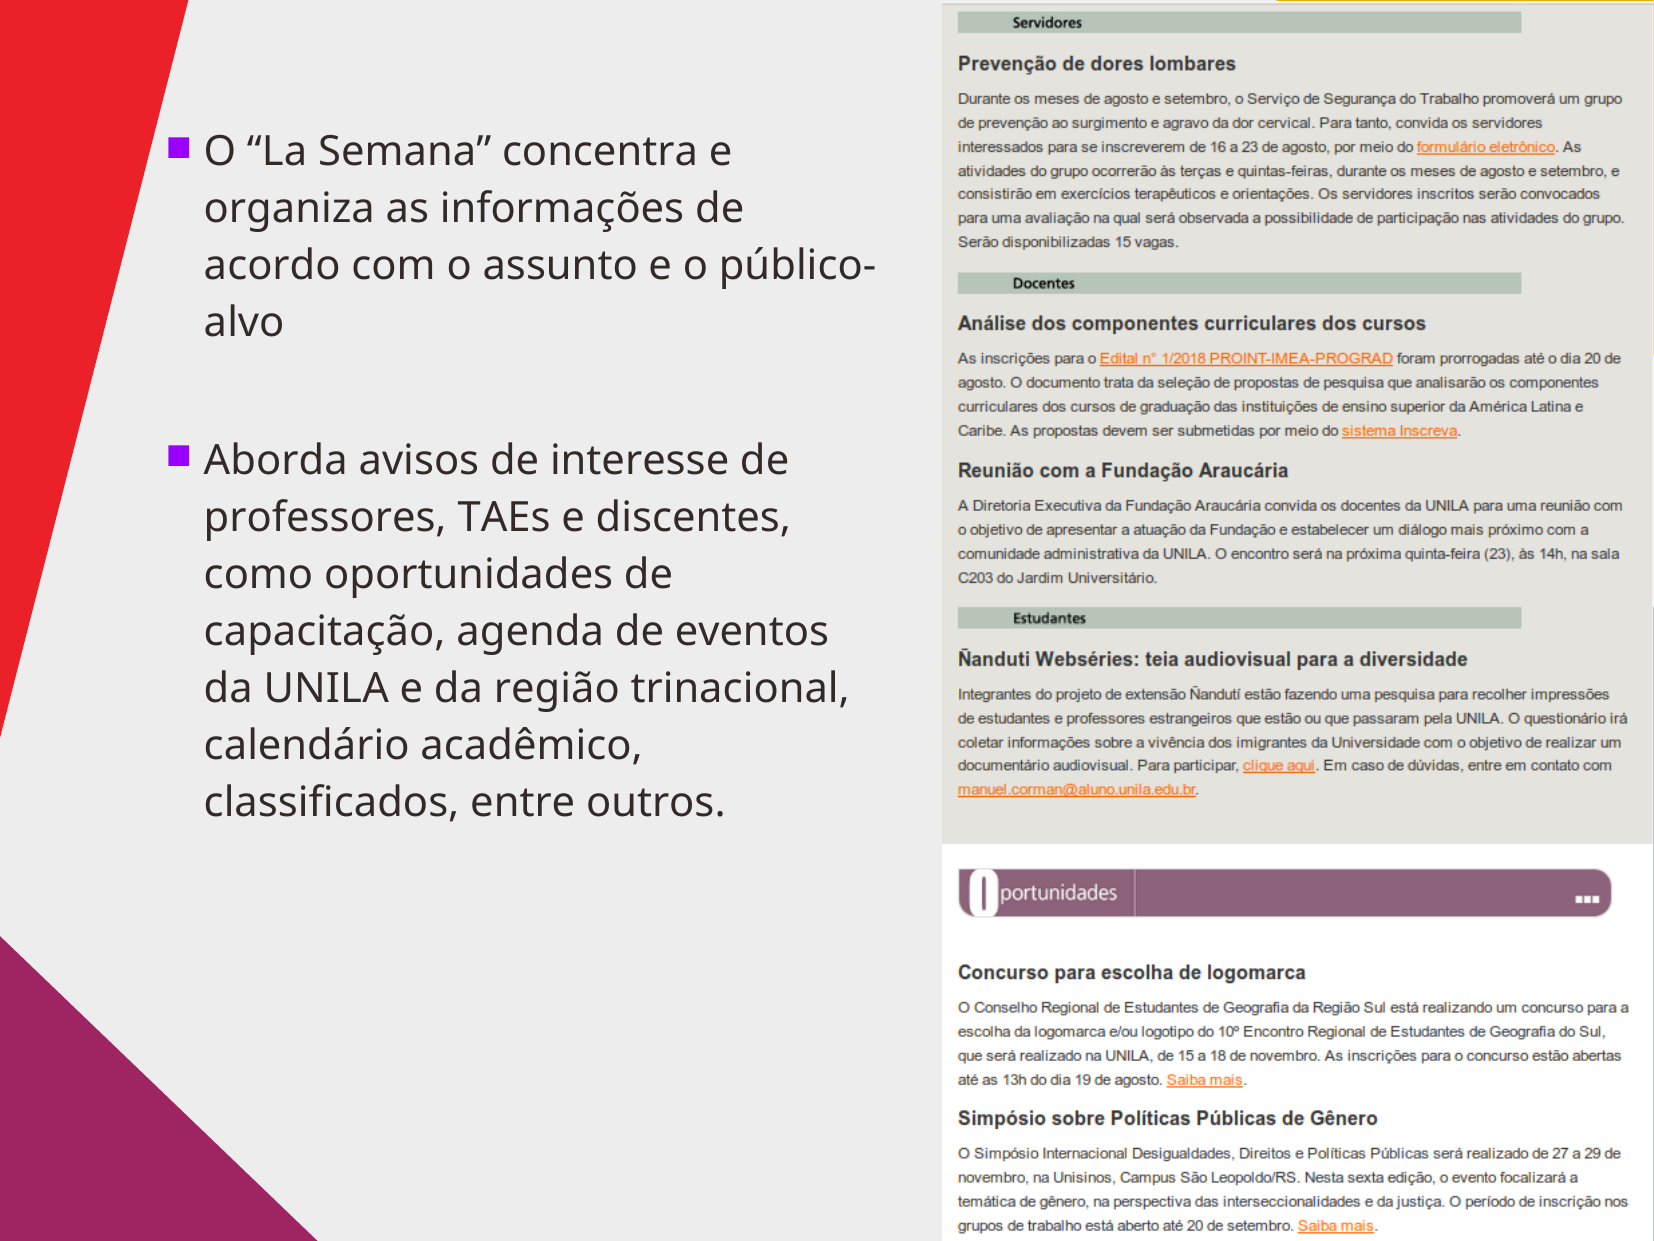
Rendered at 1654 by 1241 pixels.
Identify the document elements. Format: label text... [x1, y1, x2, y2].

text_box O “La Semana” concentra e organiza as informações de acordo com o assunto e o público-alvo Aborda avisos de interesse de professores, TAEs e discentes, como oportunidades de capacitação, agenda de eventos da UNILA e da região trinacional, calendário acadêmico, classificados, entre outros. [153, 0, 898, 1169]
picture [942, 1, 1654, 1241]
